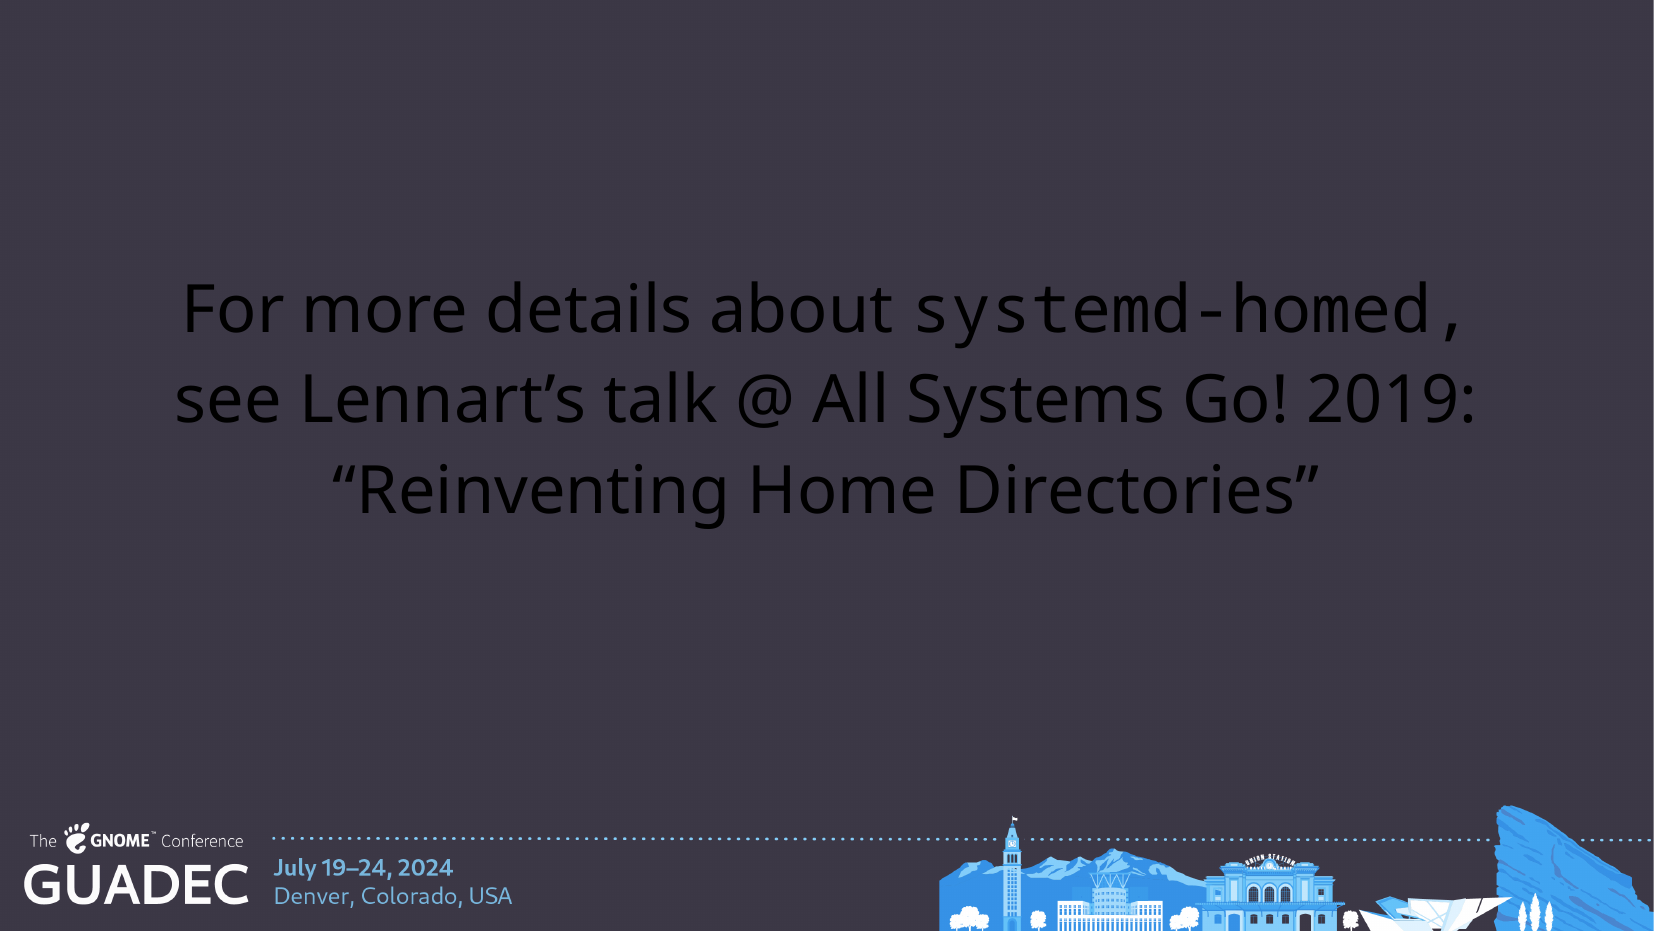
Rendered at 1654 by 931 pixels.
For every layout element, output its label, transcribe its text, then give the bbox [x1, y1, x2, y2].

subtitle For more details about systemd-homed, see Lennart’s talk @ All Systems Go! 2019: “Reinventing Home Directories” [82, 37, 1571, 757]
picture [0, 0, 1654, 931]
